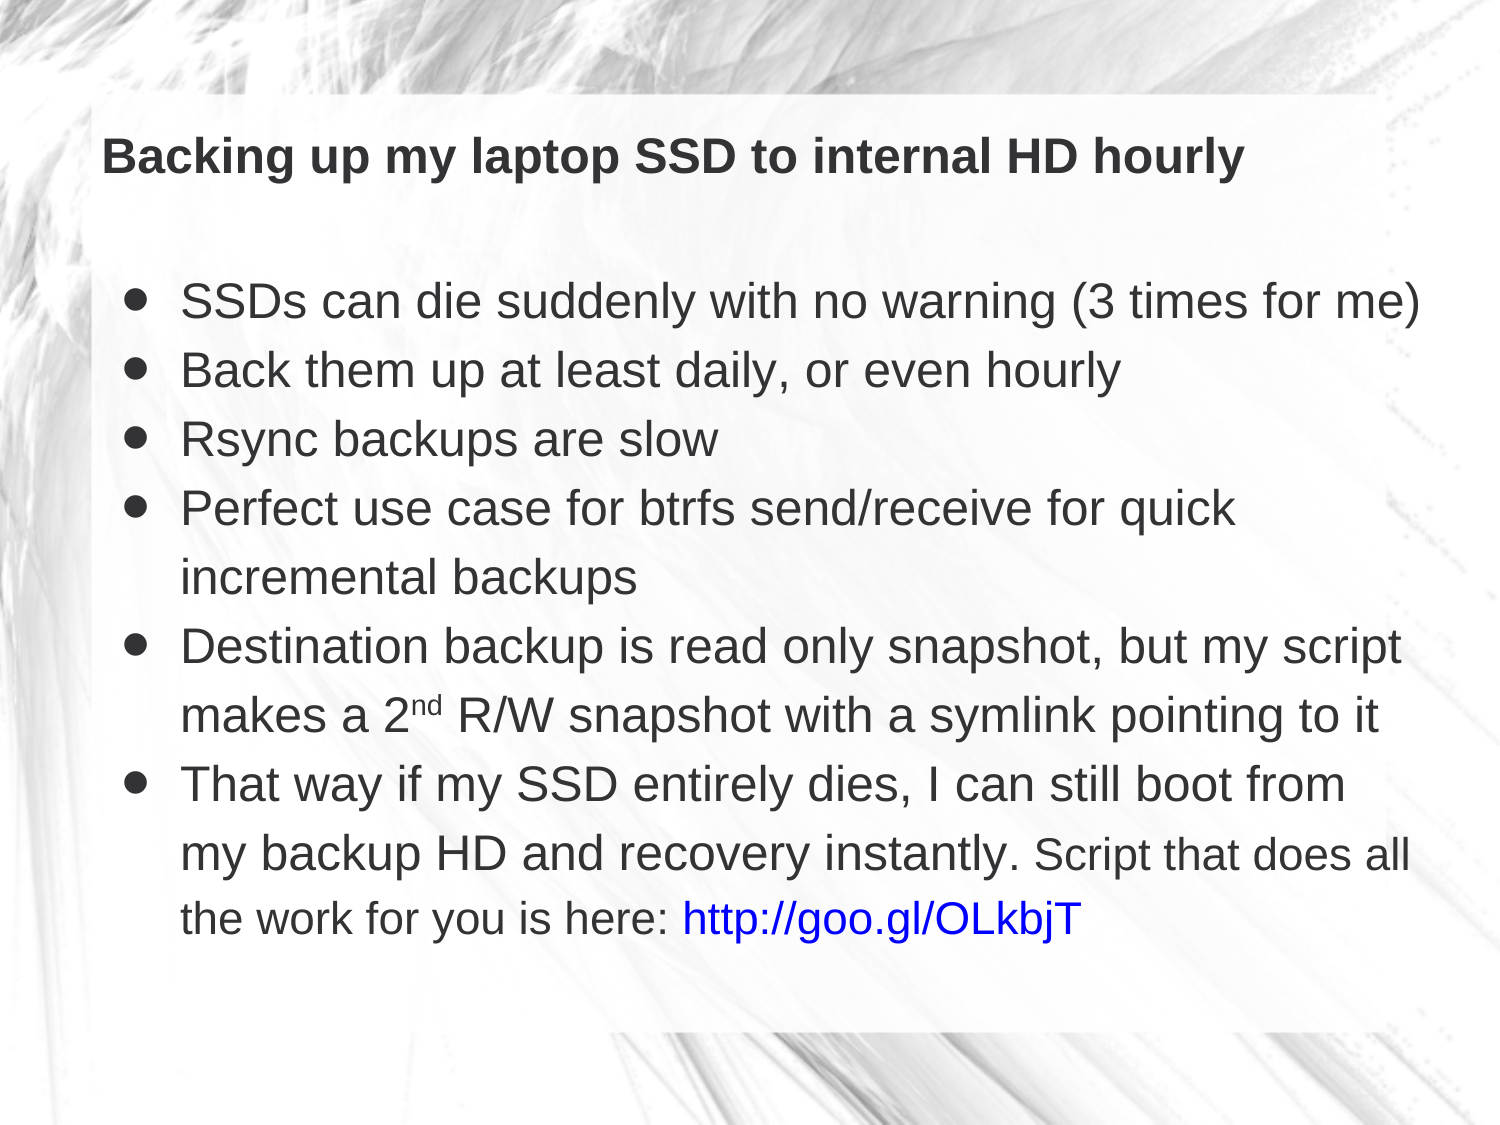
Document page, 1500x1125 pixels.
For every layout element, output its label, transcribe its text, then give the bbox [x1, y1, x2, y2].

title Backing up my laptop SSD to internal HD hourly [61, 108, 1412, 205]
list SSDs can die suddenly with no warning (3 times for me) Back them up at least daily, or even hourly Rsync backups are slow Perfect use case for btrfs send/receive for quick incremental backups Destination backup is read only snapshot, but my script makes a 2nd R/W snapshot with a symlink pointing to it That way if my SSD entirely dies, I can still boot from my backup HD and recovery instantly. Script that does all the work for you is here: http://goo.gl/OLkbjT [90, 244, 1441, 1081]
picture [0, 0, 1500, 1125]
